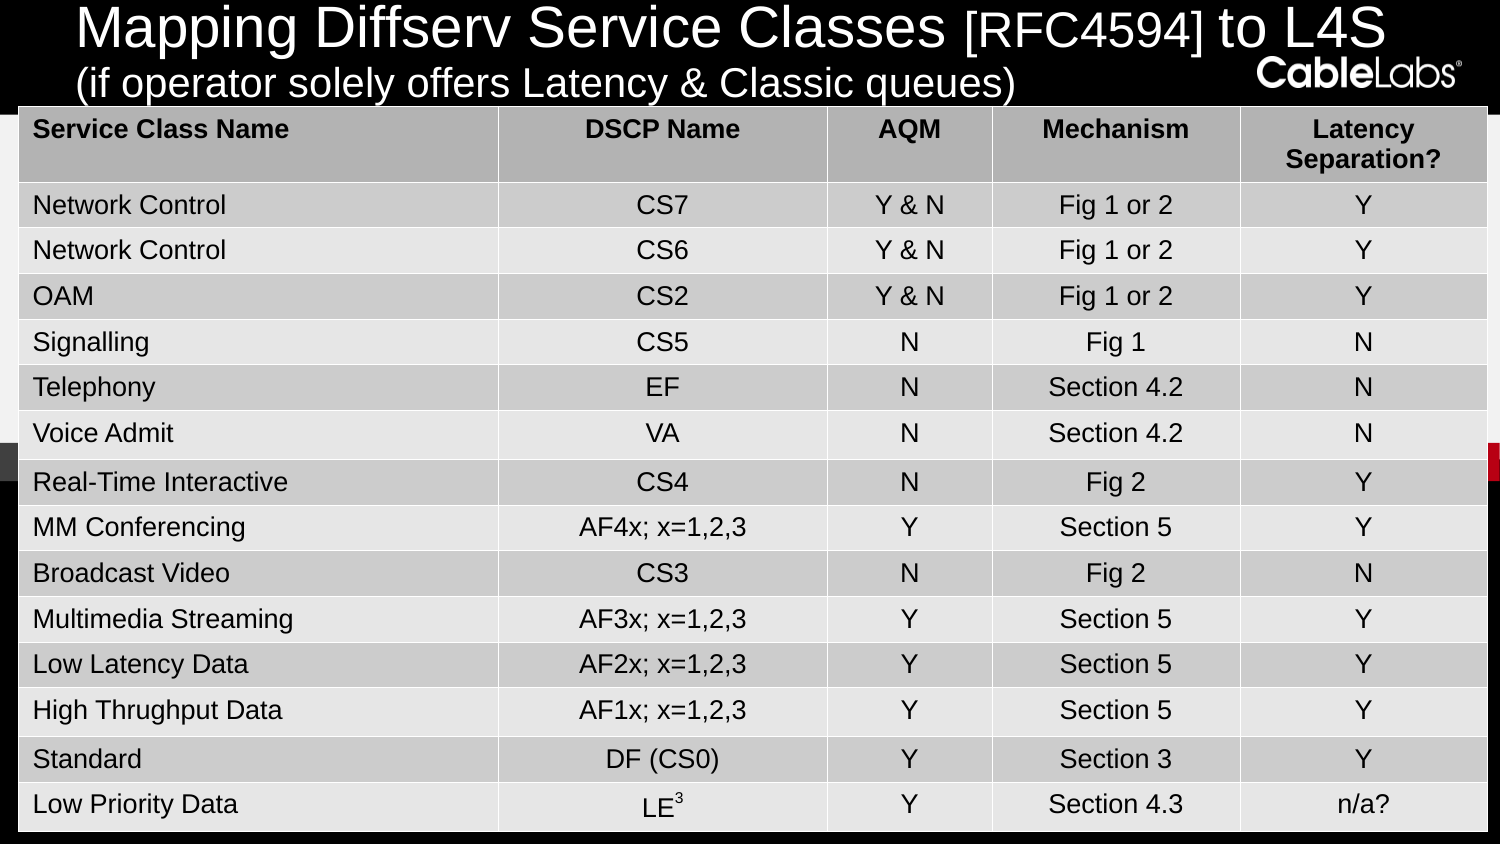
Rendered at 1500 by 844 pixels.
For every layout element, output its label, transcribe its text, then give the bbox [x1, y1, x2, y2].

table_cell Y & N [828, 274, 992, 319]
table_cell Real-Time Interactive [19, 460, 498, 505]
table_cell CS3 [499, 551, 827, 596]
table_cell Y [828, 597, 992, 642]
table_cell Fig 2 [993, 551, 1240, 596]
table_cell Y [1241, 643, 1487, 687]
title Mapping Diffserv Service Classes [RFC4594] to L4S (if operator solely offers Latency & Classic queues) [75, 0, 1425, 106]
table_cell Fig 2 [993, 460, 1240, 505]
table_cell Y [1241, 597, 1487, 642]
table_cell Y [828, 643, 992, 687]
table_cell OAM [19, 274, 498, 319]
table_cell Standard [19, 737, 498, 782]
table_cell Y [1241, 183, 1487, 227]
table_cell Fig 1 or 2 [993, 274, 1240, 319]
table_cell AF4x; x=1,2,3 [499, 506, 827, 550]
table_cell Multimedia Streaming [19, 597, 498, 642]
table_header Service Class Name [19, 107, 498, 182]
table_cell EF [499, 365, 827, 410]
table_cell N [1241, 320, 1487, 364]
table_cell Y [1241, 460, 1487, 505]
table_header DSCP Name [499, 107, 827, 182]
table_cell CS5 [499, 320, 827, 364]
table_cell Y [1241, 688, 1487, 736]
table_cell Network Control [19, 183, 498, 227]
table_cell Section 4.2 [993, 365, 1240, 410]
table_cell Y [828, 688, 992, 736]
table_cell N [828, 411, 992, 459]
table_cell Y & N [828, 183, 992, 227]
table_cell CS7 [499, 183, 827, 227]
table_cell n/a? [1241, 783, 1487, 831]
table_cell CS2 [499, 274, 827, 319]
table_cell Y [828, 737, 992, 782]
table_cell Broadcast Video [19, 551, 498, 596]
table_cell Voice Admit [19, 411, 498, 459]
table_cell Section 4.3 [993, 783, 1240, 831]
table_cell Fig 1 [993, 320, 1240, 364]
table_cell Section 5 [993, 643, 1240, 687]
table_cell LE3 [499, 783, 827, 831]
table_header Mechanism [993, 107, 1240, 182]
table_header Latency Separation? [1241, 107, 1487, 182]
table_cell Y [1241, 506, 1487, 550]
picture [1425, 56, 1462, 88]
table_cell Fig 1 or 2 [993, 228, 1240, 273]
table_cell N [828, 460, 992, 505]
table_cell High Thrughput Data [19, 688, 498, 736]
table_cell N [1241, 365, 1487, 410]
table_cell N [828, 551, 992, 596]
table_cell Y [828, 506, 992, 550]
table_cell Y [828, 783, 992, 831]
table_cell Y [1241, 228, 1487, 273]
table_cell AF1x; x=1,2,3 [499, 688, 827, 736]
table_cell DF (CS0) [499, 737, 827, 782]
table_cell Signalling [19, 320, 498, 364]
table_cell N [828, 365, 992, 410]
table_cell N [1241, 411, 1487, 459]
table_cell Low Latency Data [19, 643, 498, 687]
table_header AQM [828, 107, 992, 182]
table_cell CS4 [499, 460, 827, 505]
table_cell Y [1241, 274, 1487, 319]
table_cell Network Control [19, 228, 498, 273]
table_cell Telephony [19, 365, 498, 410]
table_cell Section 5 [993, 688, 1240, 736]
table_cell AF2x; x=1,2,3 [499, 643, 827, 687]
table_cell Section 5 [993, 597, 1240, 642]
table_cell Fig 1 or 2 [993, 183, 1240, 227]
table_cell Section 3 [993, 737, 1240, 782]
table_cell Low Priority Data [19, 783, 498, 831]
table_cell N [1241, 551, 1487, 596]
table_cell CS6 [499, 228, 827, 273]
table_cell Y [1241, 737, 1487, 782]
table_cell Section 4.2 [993, 411, 1240, 459]
table_cell VA [499, 411, 827, 459]
table_cell Section 5 [993, 506, 1240, 550]
table_cell AF3x; x=1,2,3 [499, 597, 827, 642]
table_cell Y & N [828, 228, 992, 273]
table_cell MM Conferencing [19, 506, 498, 550]
table_cell N [828, 320, 992, 364]
